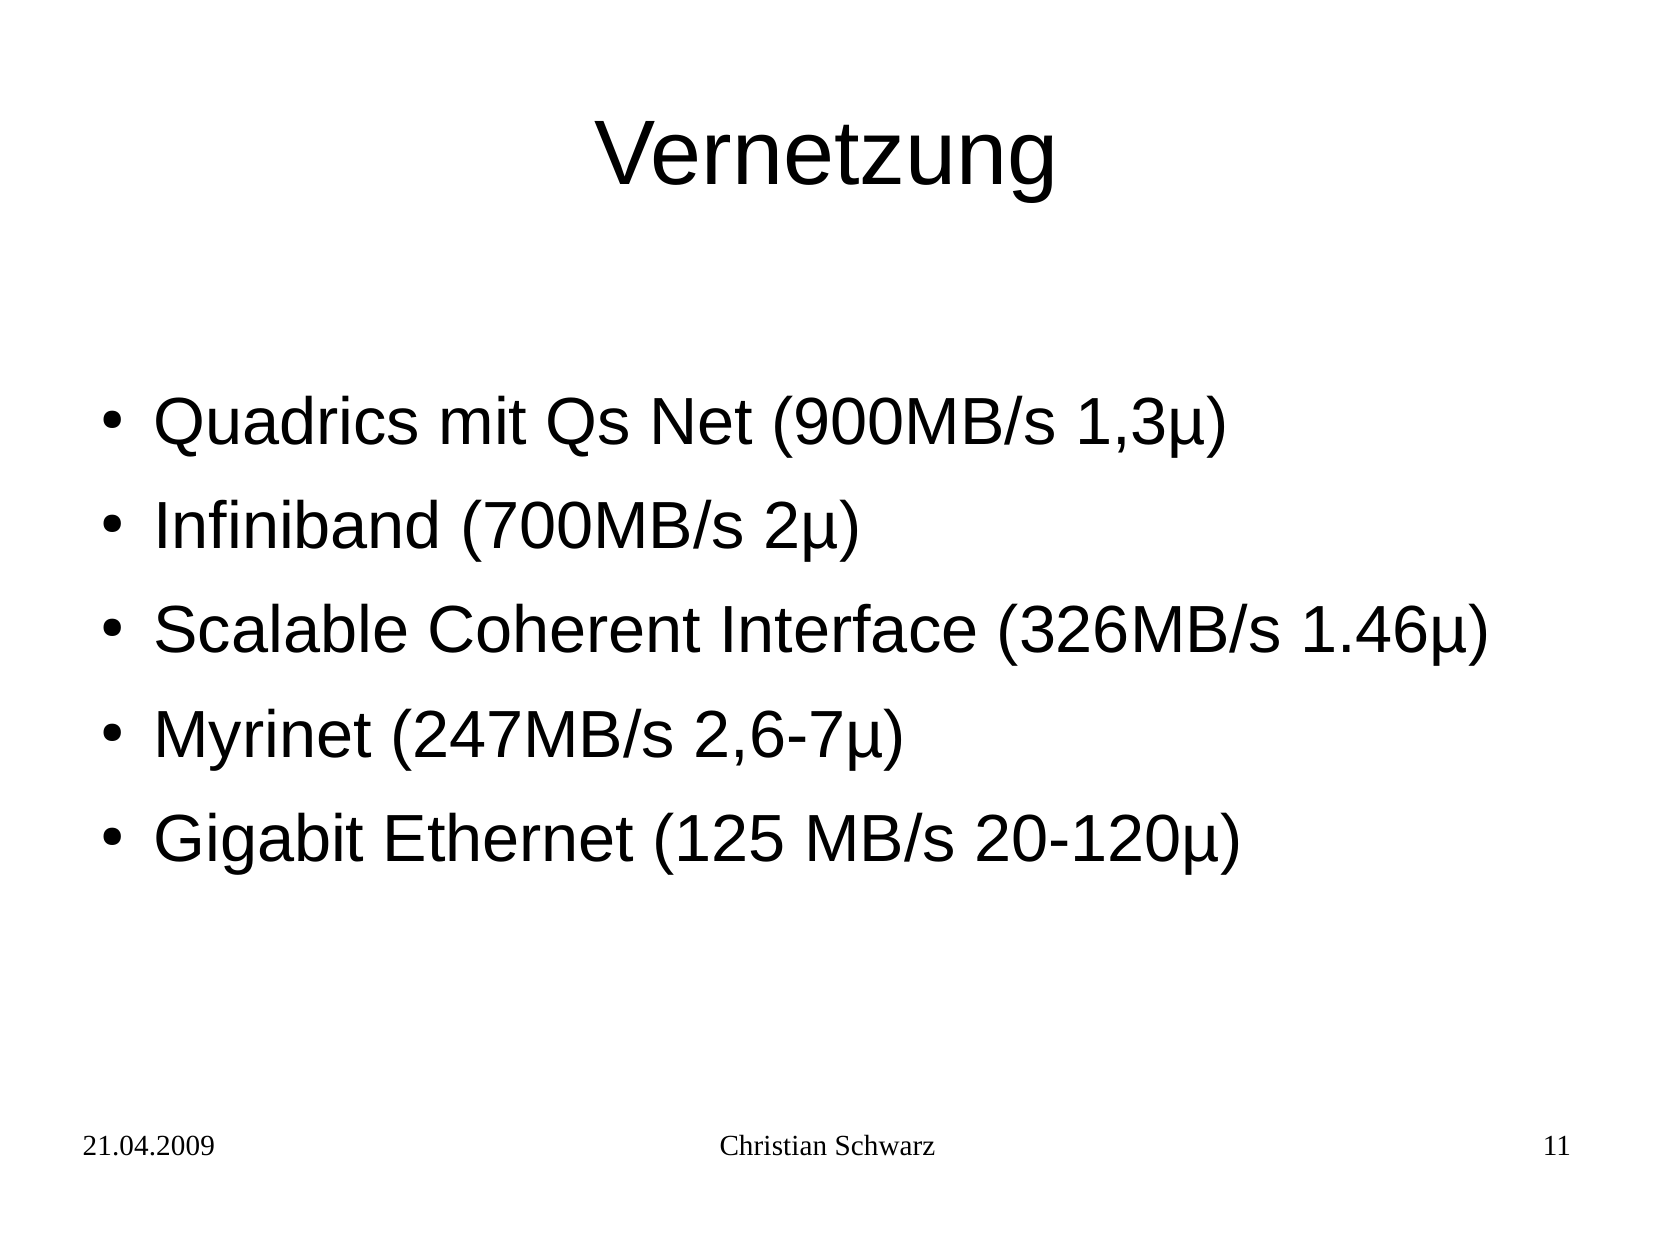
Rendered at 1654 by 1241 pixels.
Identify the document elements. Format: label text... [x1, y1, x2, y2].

title Vernetzung [82, 49, 1571, 257]
list Quadrics mit Qs Net (900MB/s 1,3µ) Infiniband (700MB/s 2µ) Scalable Coherent Interface (326MB/s 1.46µ) Myrinet (247MB/s 2,6-7µ) Gigabit Ethernet (125 MB/s 20-120µ) [82, 383, 1571, 1094]
